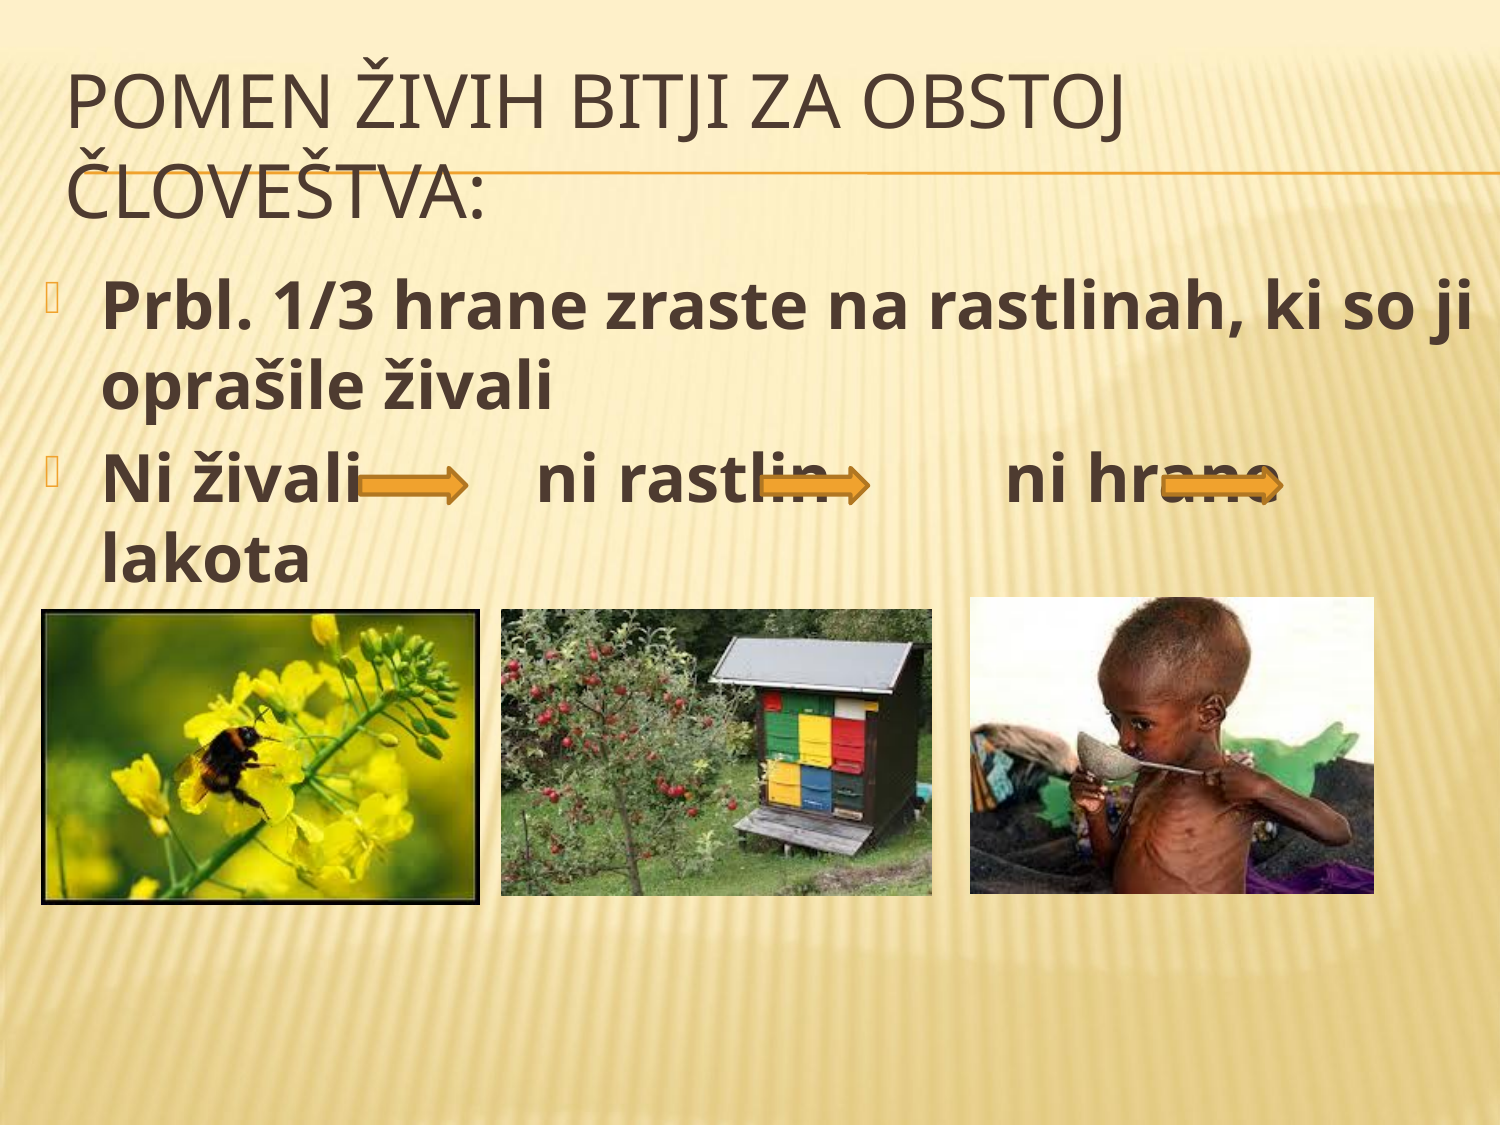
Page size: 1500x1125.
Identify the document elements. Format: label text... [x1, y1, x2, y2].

text_box [360, 467, 467, 504]
picture [501, 609, 932, 896]
picture [41, 609, 480, 905]
text_box [1163, 467, 1282, 504]
text_box [761, 467, 869, 504]
picture [970, 597, 1374, 894]
title Pomen živih bitji za obstoj človeštva: [50, 75, 1475, 213]
list Prbl. 1/3 hrane zraste na rastlinah, ki so ji oprašile živali Ni živali ni rastlin ni hrane lakota [29, 254, 1500, 998]
picture [0, 0, 1500, 1125]
